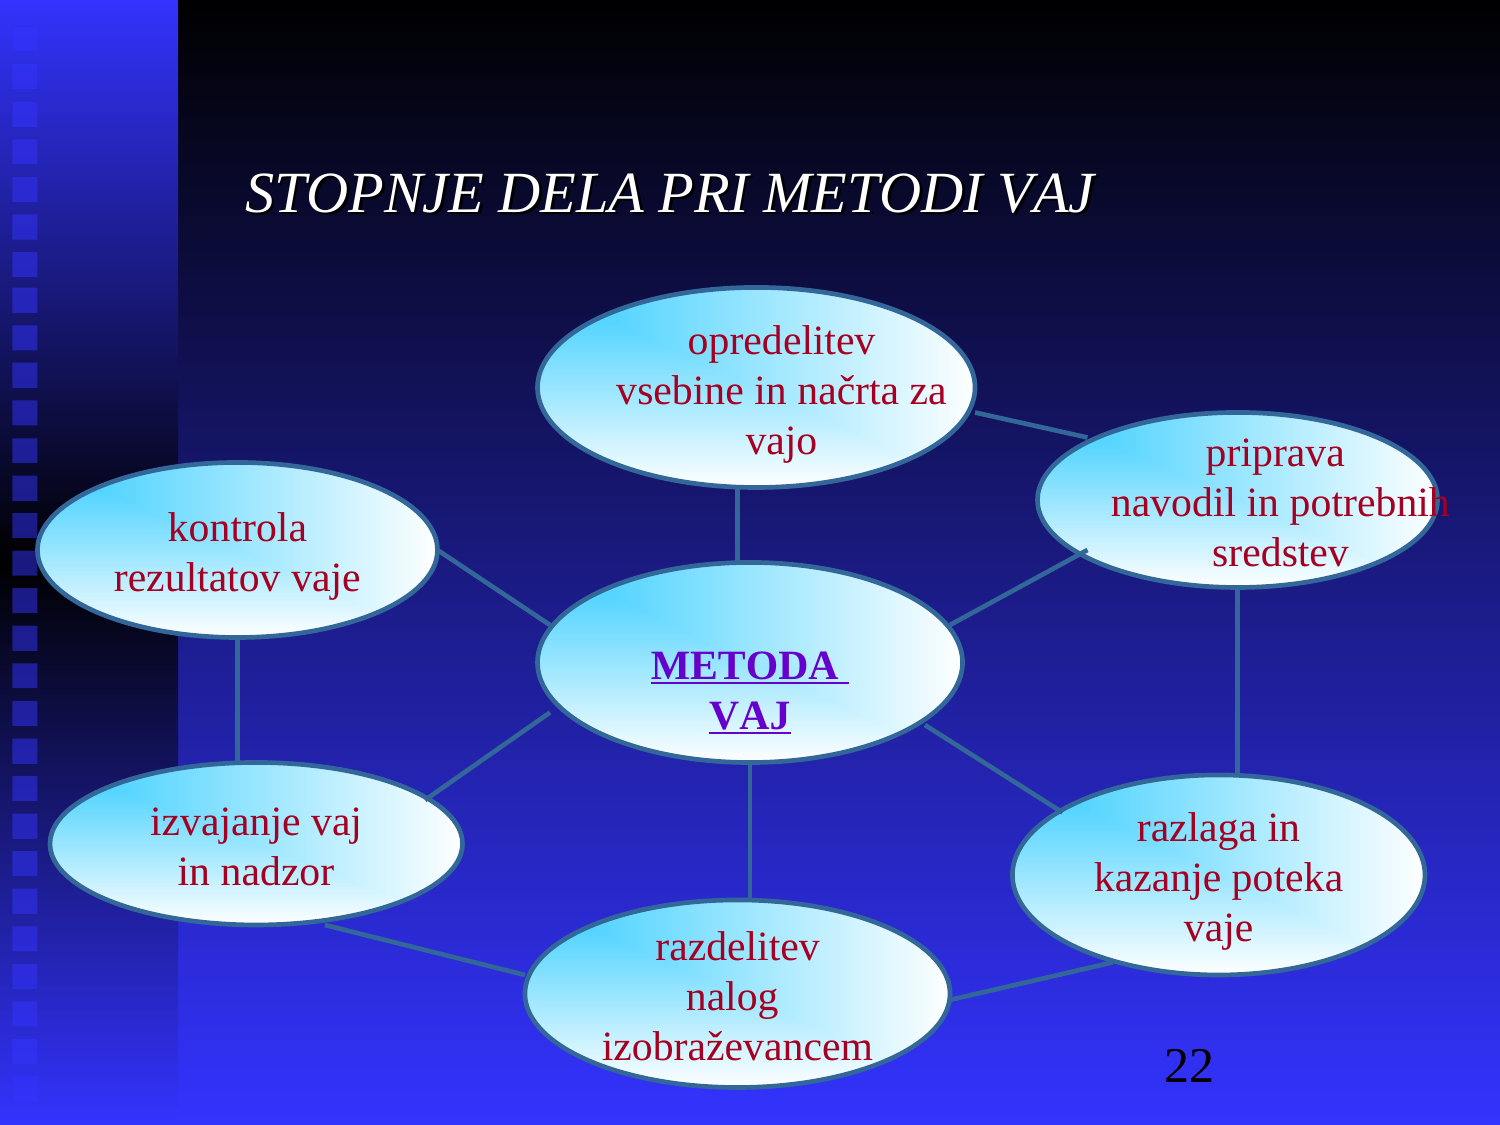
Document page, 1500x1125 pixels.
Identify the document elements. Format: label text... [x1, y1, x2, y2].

text_box kontrola rezultatov vaje [37, 462, 438, 638]
text_box izvajanje vaj in nadzor [49, 762, 463, 925]
text_box priprava navodil in potrebnih sredstev [1037, 412, 1438, 588]
text_box razdelitev nalog izobraževancem [524, 899, 951, 1088]
text_box METODA VAJ [537, 562, 963, 763]
text_box opredelitev vsebine in načrta za vajo [537, 287, 976, 488]
text_box razlaga in kazanje poteka vaje [1012, 774, 1426, 976]
title STOPNJE DELA PRI METODI VAJ [229, 146, 1183, 232]
